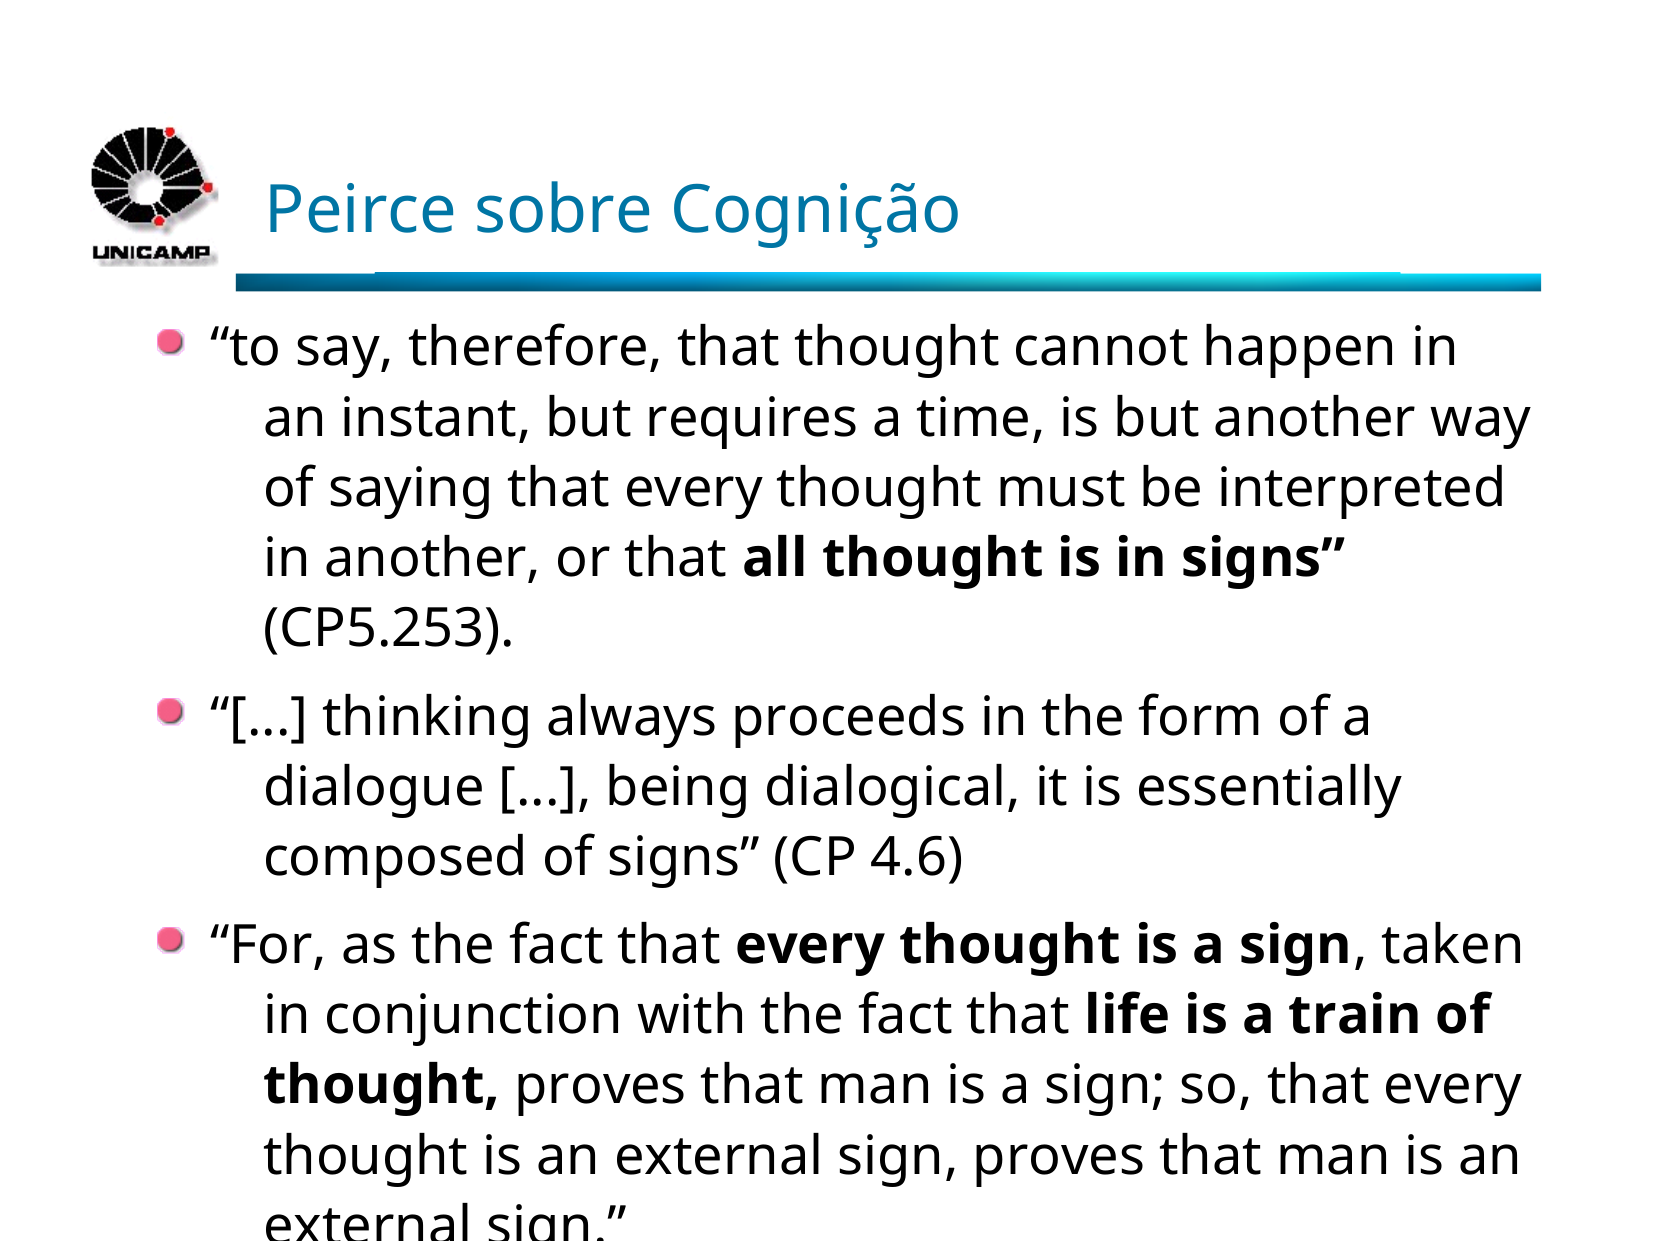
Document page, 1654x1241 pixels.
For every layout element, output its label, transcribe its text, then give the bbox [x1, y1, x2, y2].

title Peirce sobre Cognição [264, 42, 1534, 250]
list “to say, therefore, that thought cannot happen in an instant, but requires a time, is but another way of saying that every thought must be interpreted in another, or that all thought is in signs” (CP5.253). “[...] thinking always proceeds in the form of a dialogue [...], being dialogical, it is essentially composed of signs” (CP 4.6) “For, as the fact that every thought is a sign, taken in conjunction with the fact that life is a train of thought, proves that man is a sign; so, that every thought is an external sign, proves that man is an external sign.” [121, 309, 1534, 1129]
picture [125, 272, 1654, 295]
